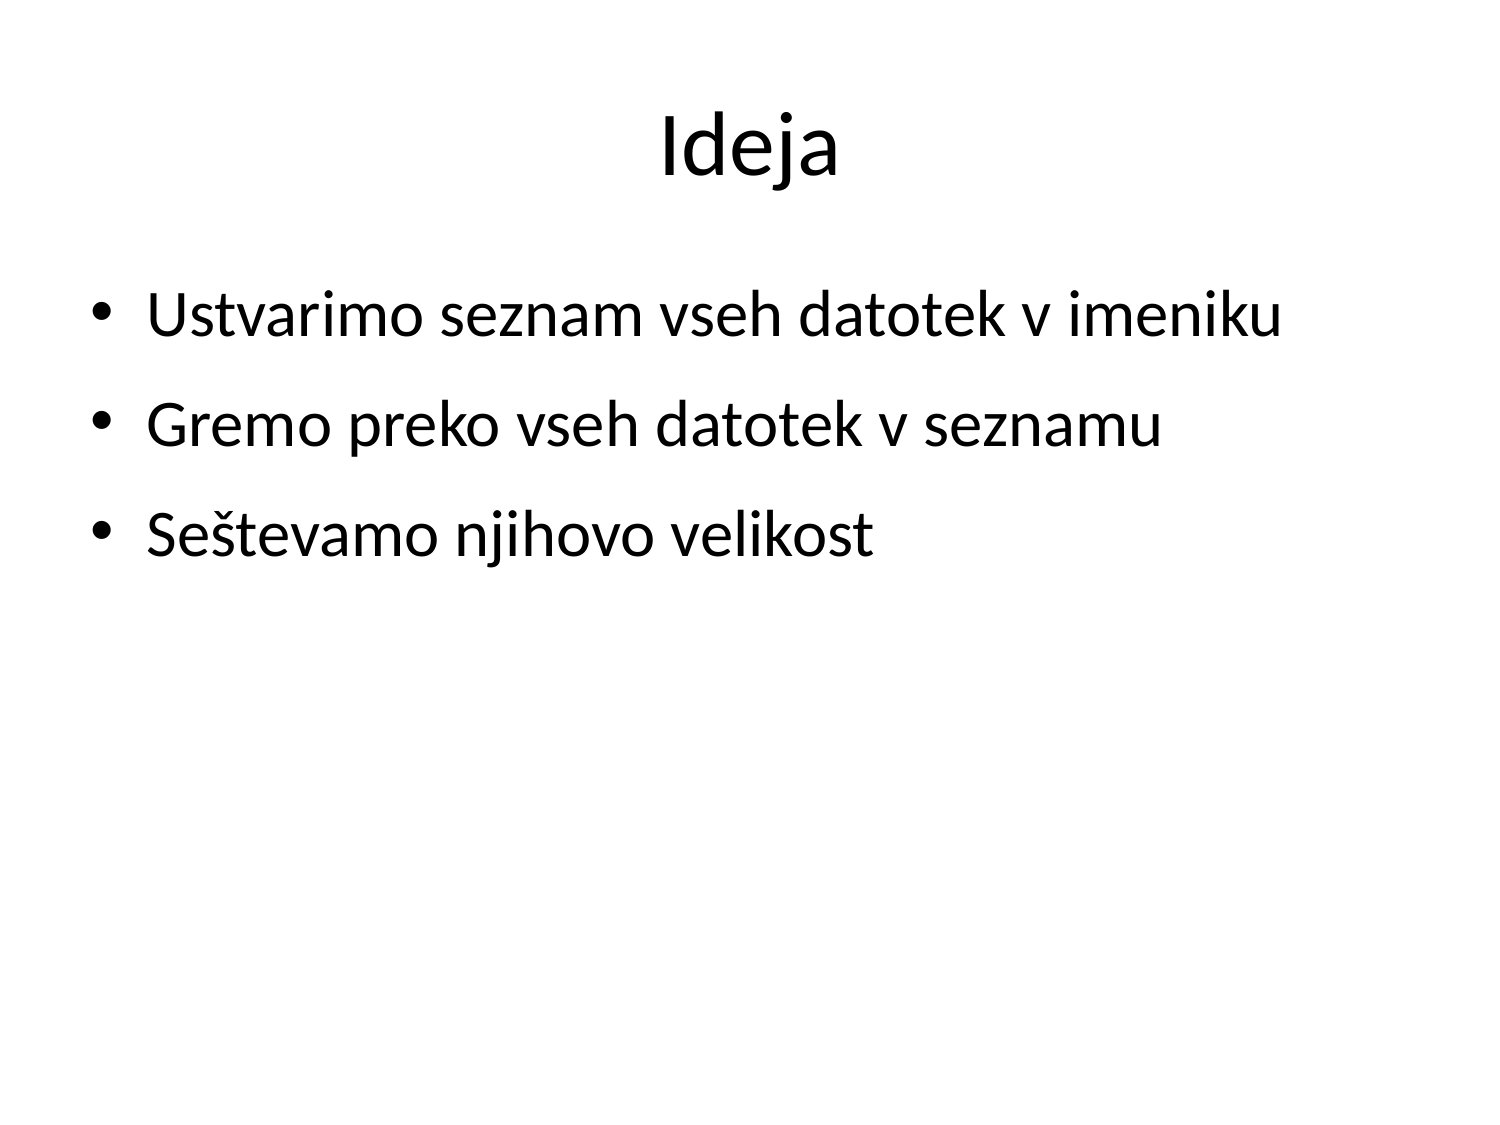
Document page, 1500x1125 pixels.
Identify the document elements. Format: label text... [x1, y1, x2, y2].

list Ustvarimo seznam vseh datotek v imeniku Gremo preko vseh datotek v seznamu Seštevamo njihovo velikost [75, 262, 1425, 1005]
title Ideja [75, 45, 1425, 233]
